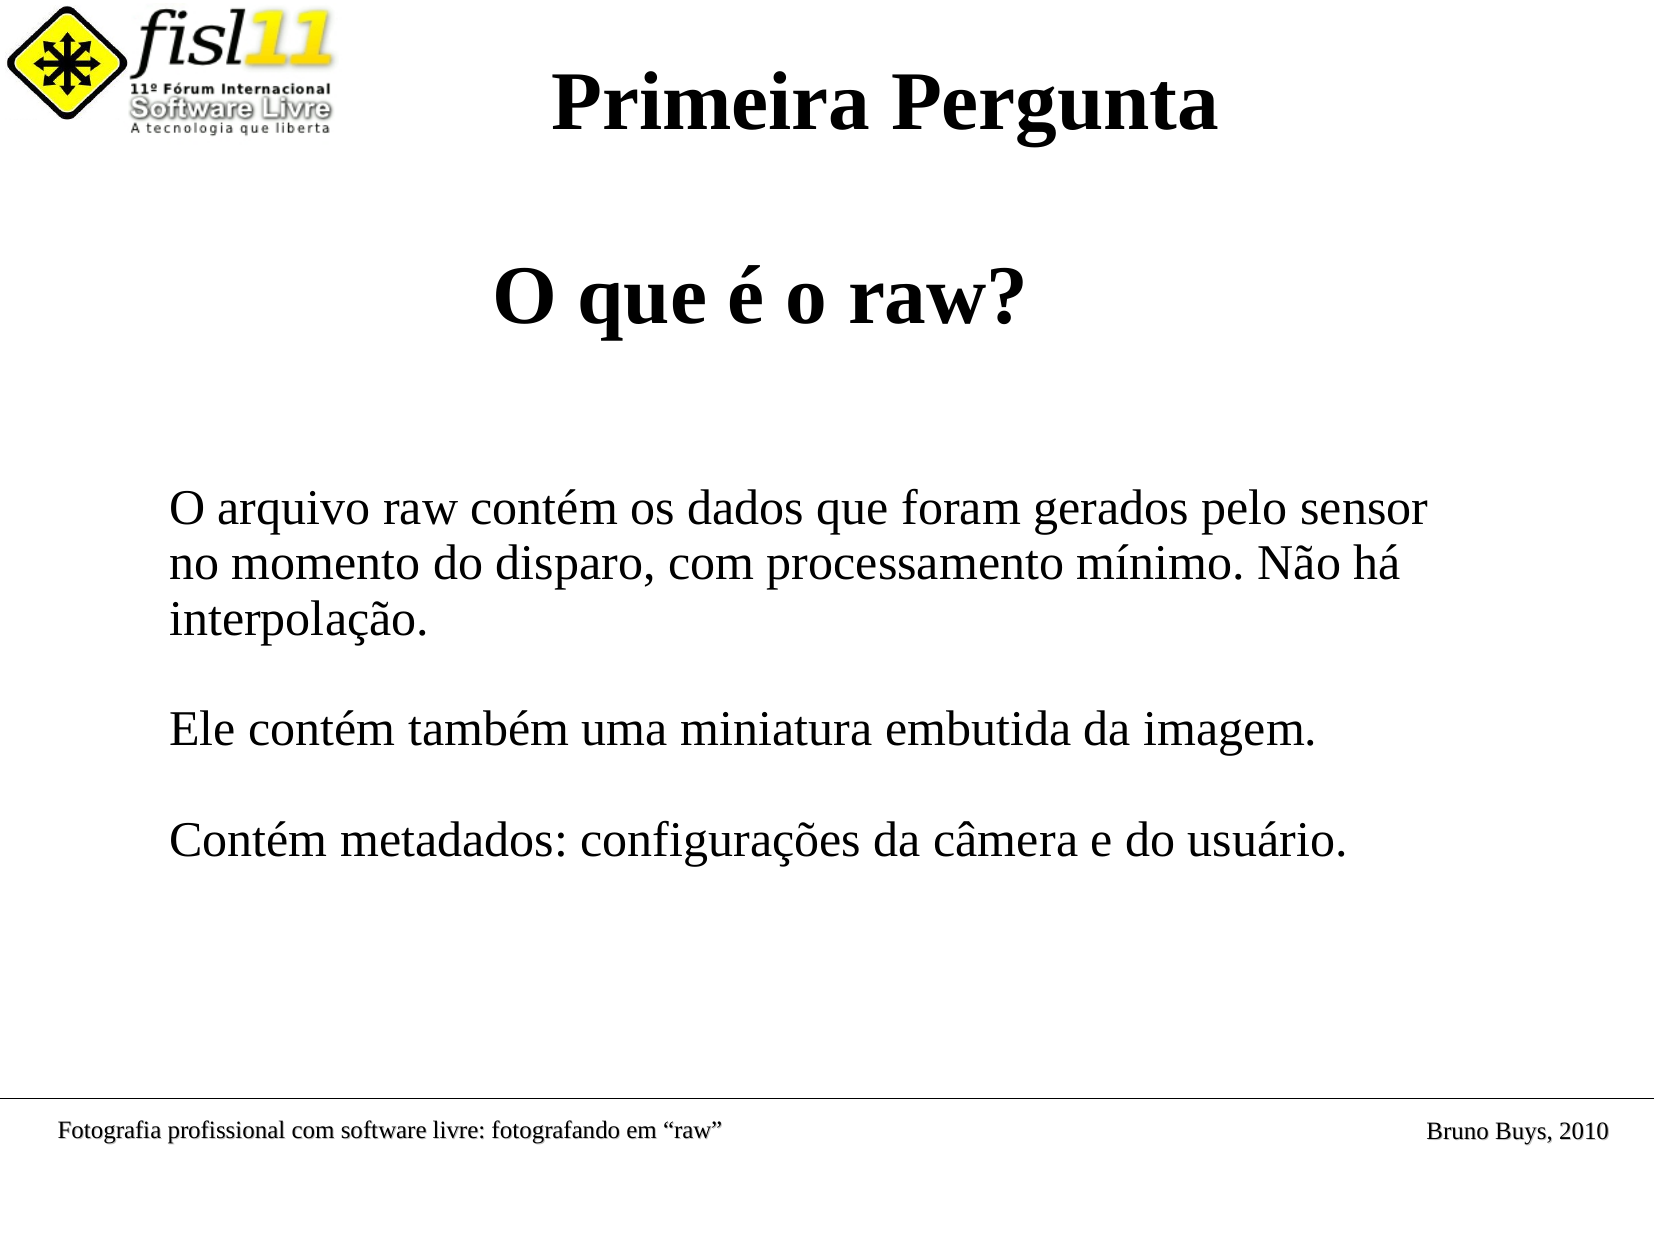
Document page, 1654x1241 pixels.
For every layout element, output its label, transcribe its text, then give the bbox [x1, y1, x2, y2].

text_box O arquivo raw contém os dados que foram gerados pelo sensor no momento do disparo, com processamento mínimo. Não há interpolação. Ele contém também uma miniatura embutida da imagem. Contém metadados: configurações da câmera e do usuário. [154, 472, 1444, 875]
picture [5, 3, 343, 148]
text_box Bruno Buys, 2010 [1411, 1110, 1625, 1153]
text_box Primeira Pergunta [536, 47, 1241, 172]
text_box Fotografia profissional com software livre: fotografando em “raw” [42, 1108, 739, 1152]
text_box O que é o raw? [477, 242, 1069, 361]
